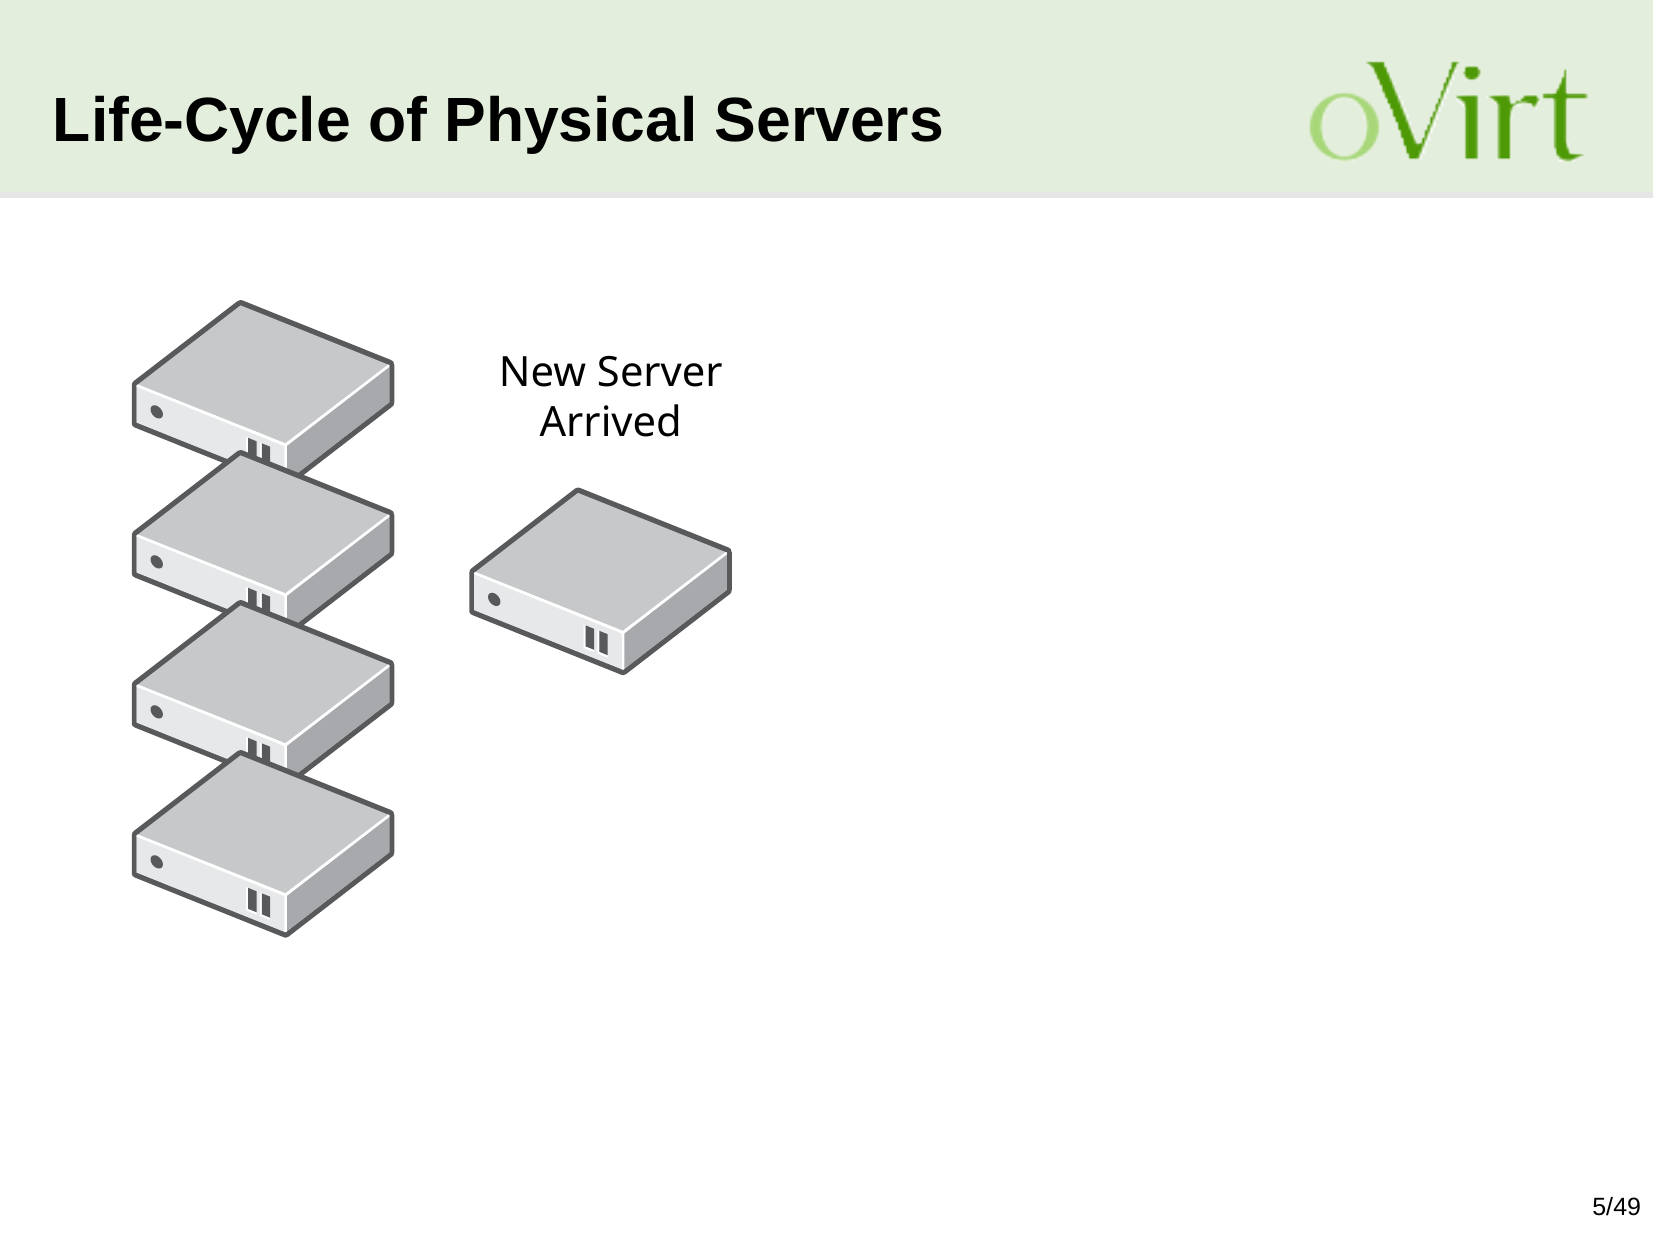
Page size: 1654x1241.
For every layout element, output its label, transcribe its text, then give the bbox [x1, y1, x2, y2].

picture [469, 487, 732, 676]
picture [1289, 36, 1613, 181]
picture [131, 300, 395, 938]
title Life-Cycle of Physical Servers [52, 14, 1330, 154]
text_box New Server Arrived [452, 337, 770, 454]
